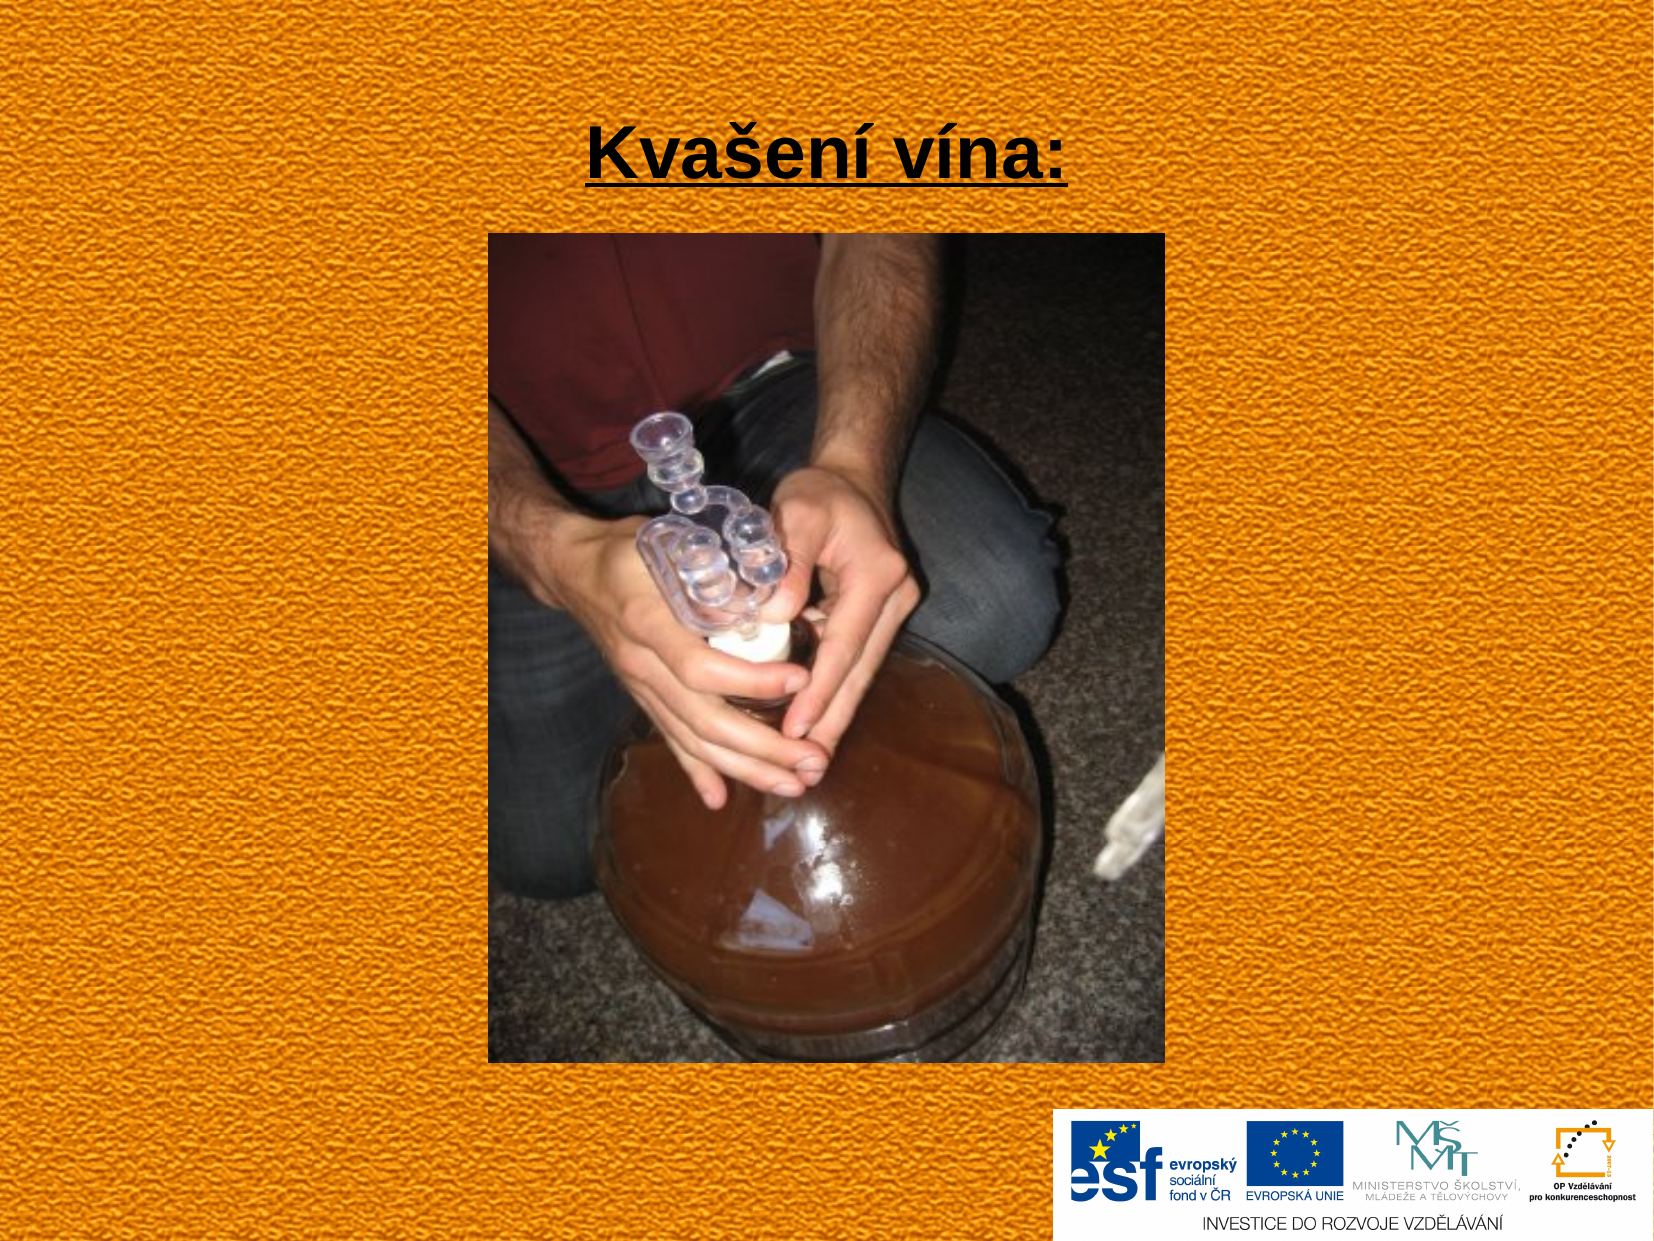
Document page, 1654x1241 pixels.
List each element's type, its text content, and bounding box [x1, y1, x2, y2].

title Kvašení vína: [82, 49, 1571, 257]
picture [0, 0, 1654, 1241]
